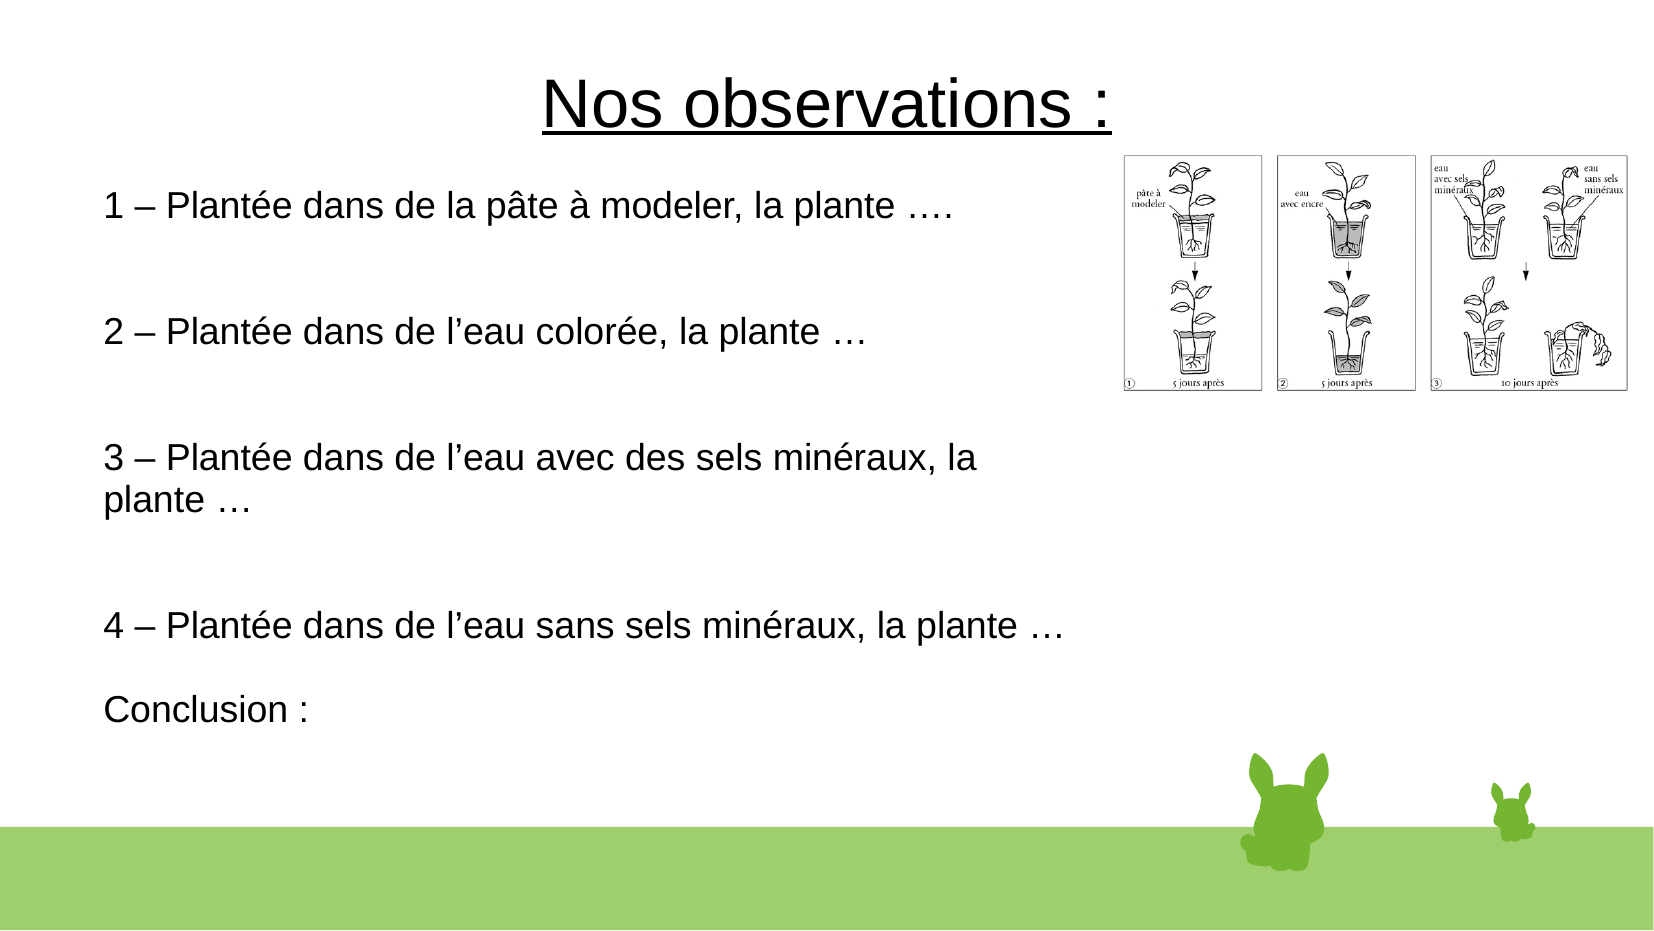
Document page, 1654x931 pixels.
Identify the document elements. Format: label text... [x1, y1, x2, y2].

picture [1122, 147, 1629, 394]
text_box 1 – Plantée dans de la pâte à modeler, la plante …. 2 – Plantée dans de l’eau colorée, la plante … 3 – Plantée dans de l’eau avec des sels minéraux, la plante … 4 – Plantée dans de l’eau sans sels minéraux, la plante … Conclusion : [88, 177, 1093, 739]
title Nos observations : [88, 29, 1565, 178]
